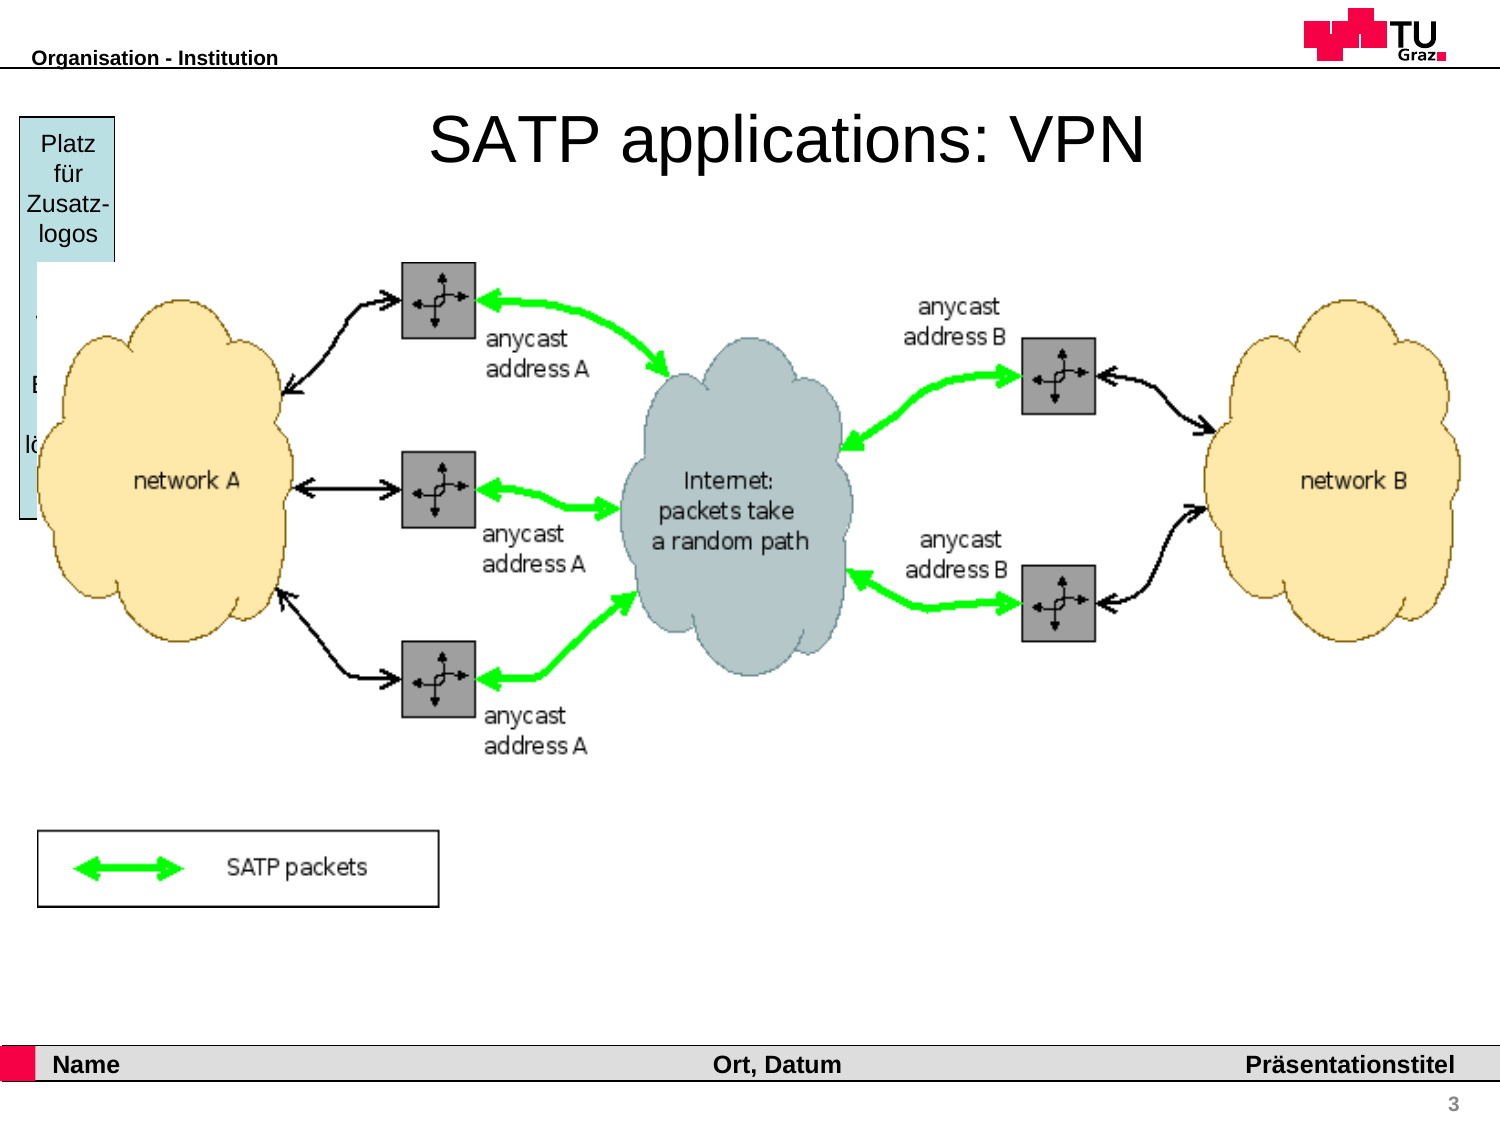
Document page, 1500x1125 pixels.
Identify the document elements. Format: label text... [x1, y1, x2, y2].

title SATP applications: VPN [150, 90, 1426, 188]
picture [37, 262, 1463, 908]
